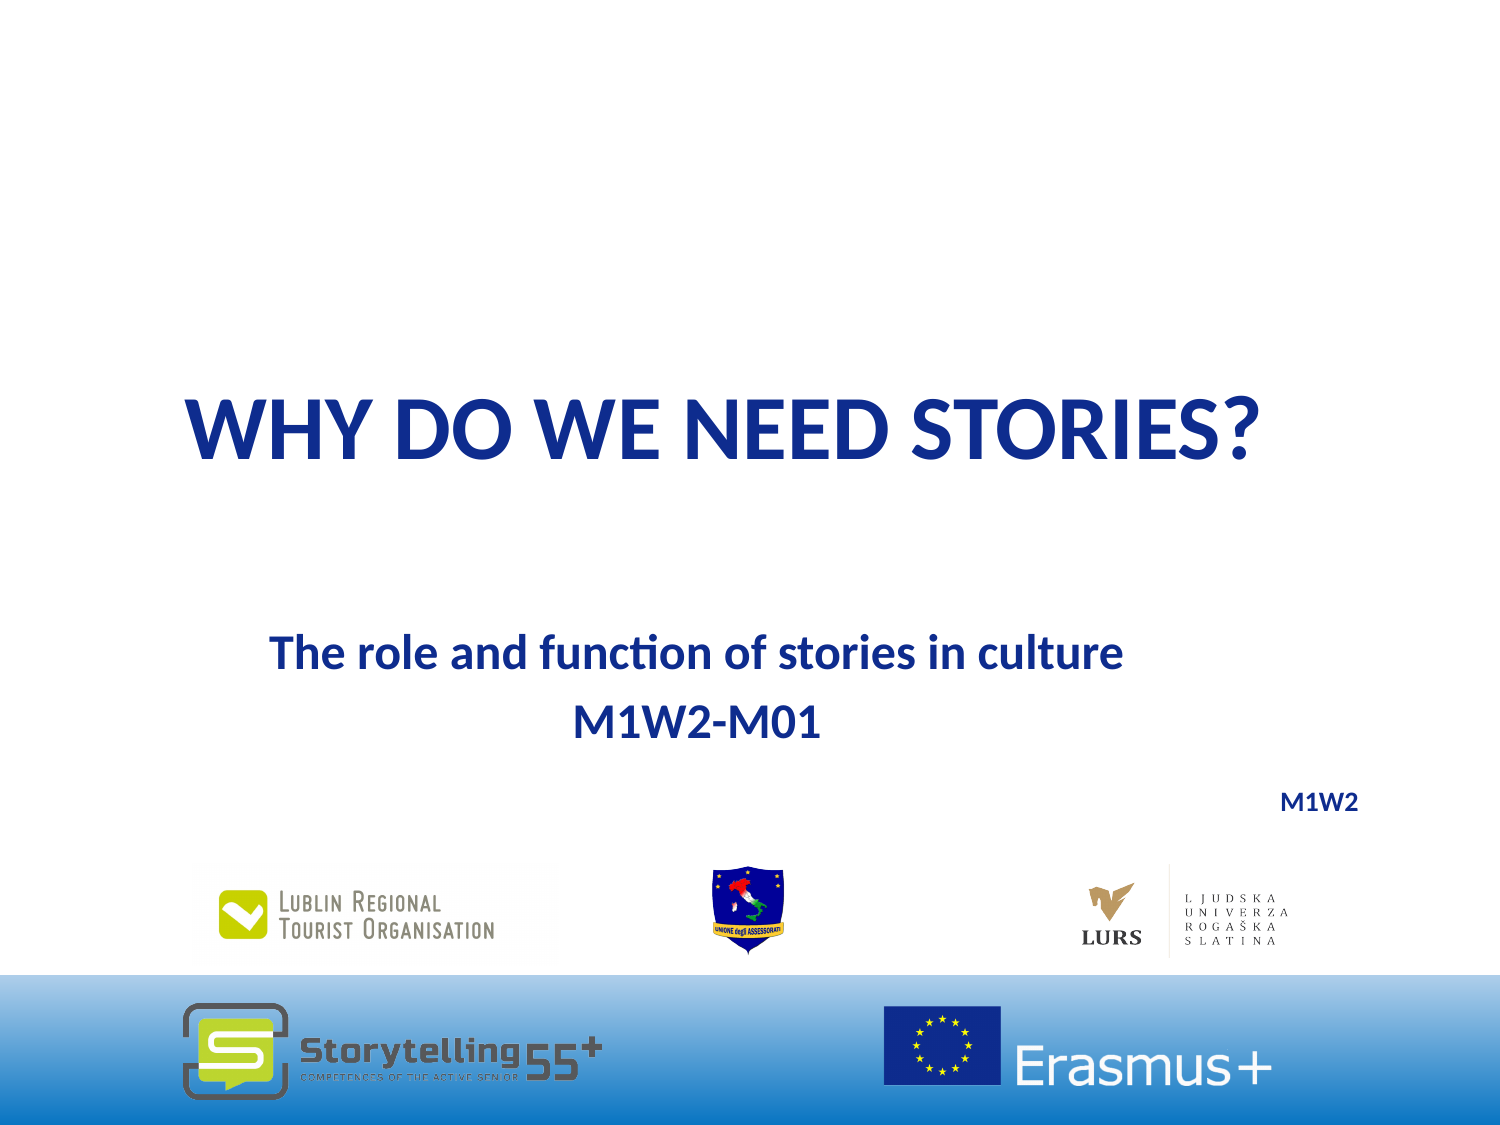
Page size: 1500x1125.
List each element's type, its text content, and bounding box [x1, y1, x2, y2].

title WHY DO WE NEED STORIES? [162, 296, 1288, 487]
picture [183, 1004, 602, 1100]
picture [698, 861, 802, 959]
picture [1082, 864, 1288, 958]
picture [861, 983, 1294, 1108]
text_box M1W2 [1172, 777, 1467, 823]
picture [192, 863, 559, 966]
text_box [0, 857, 1500, 1125]
subtitle The role and function of stories in culture M1W2-M01 [99, 623, 1294, 763]
